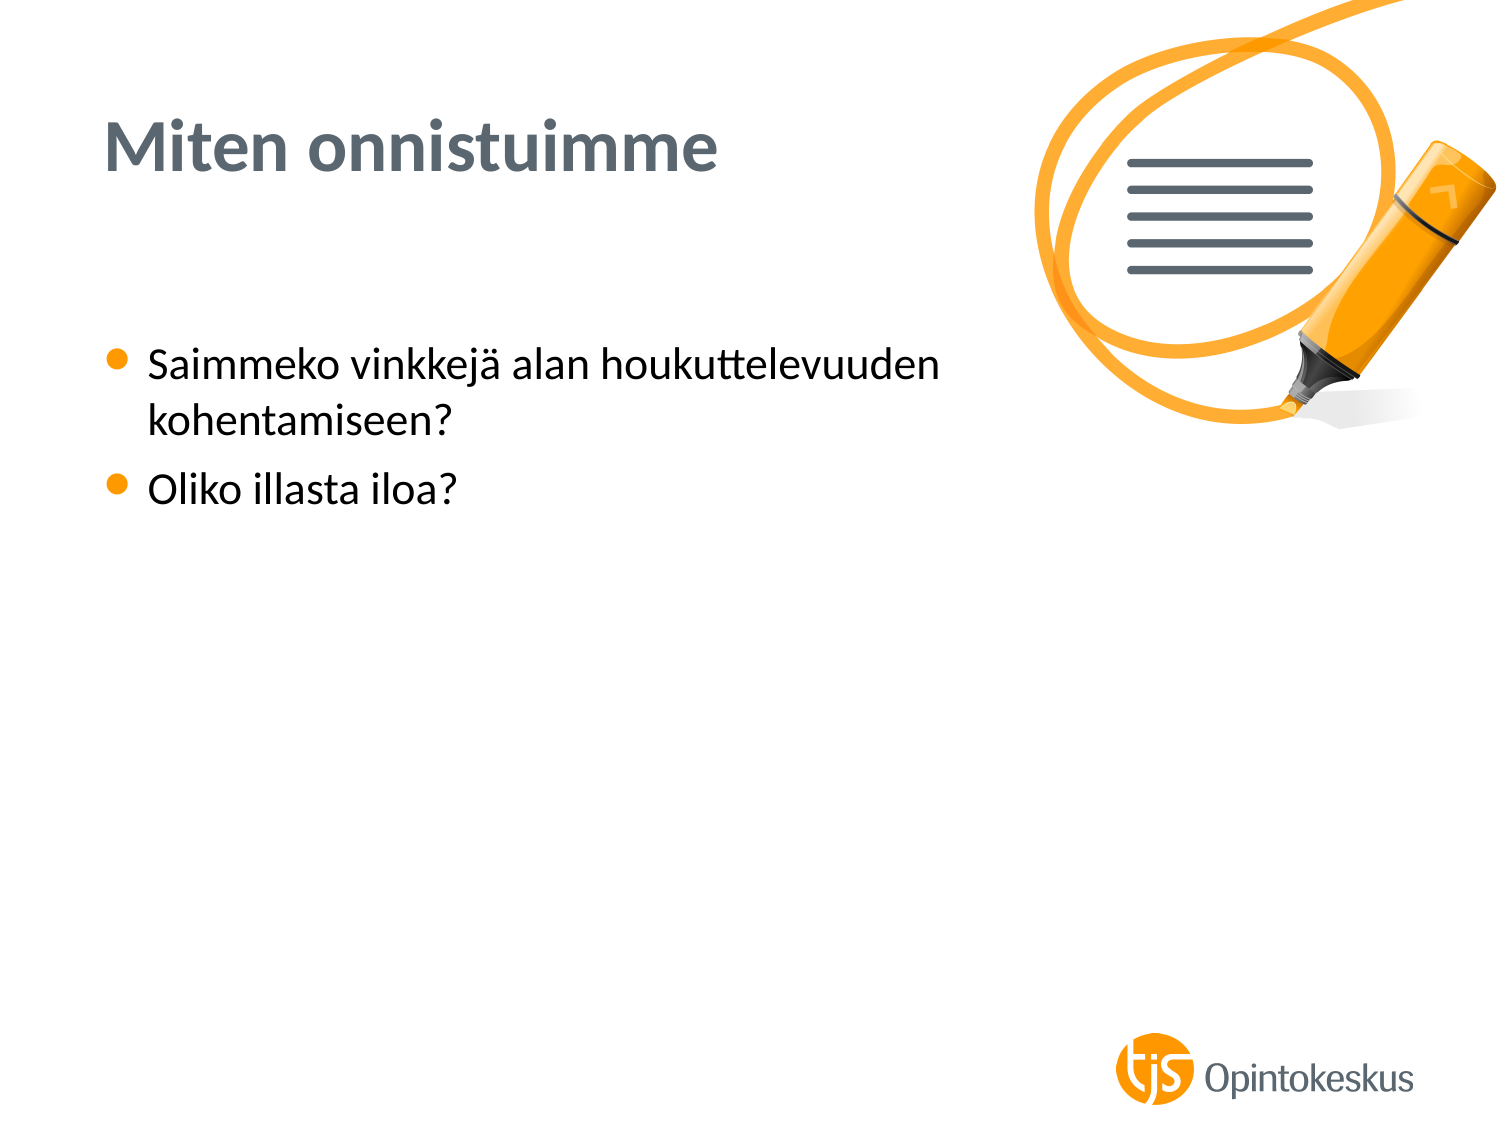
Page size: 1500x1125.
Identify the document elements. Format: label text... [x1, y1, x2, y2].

picture [1029, 0, 1500, 434]
title Miten onnistuimme [88, 88, 975, 266]
list Saimmeko vinkkejä alan houkuttelevuuden kohentamiseen? Oliko illasta iloa? [88, 324, 975, 1004]
picture [1116, 1033, 1413, 1105]
